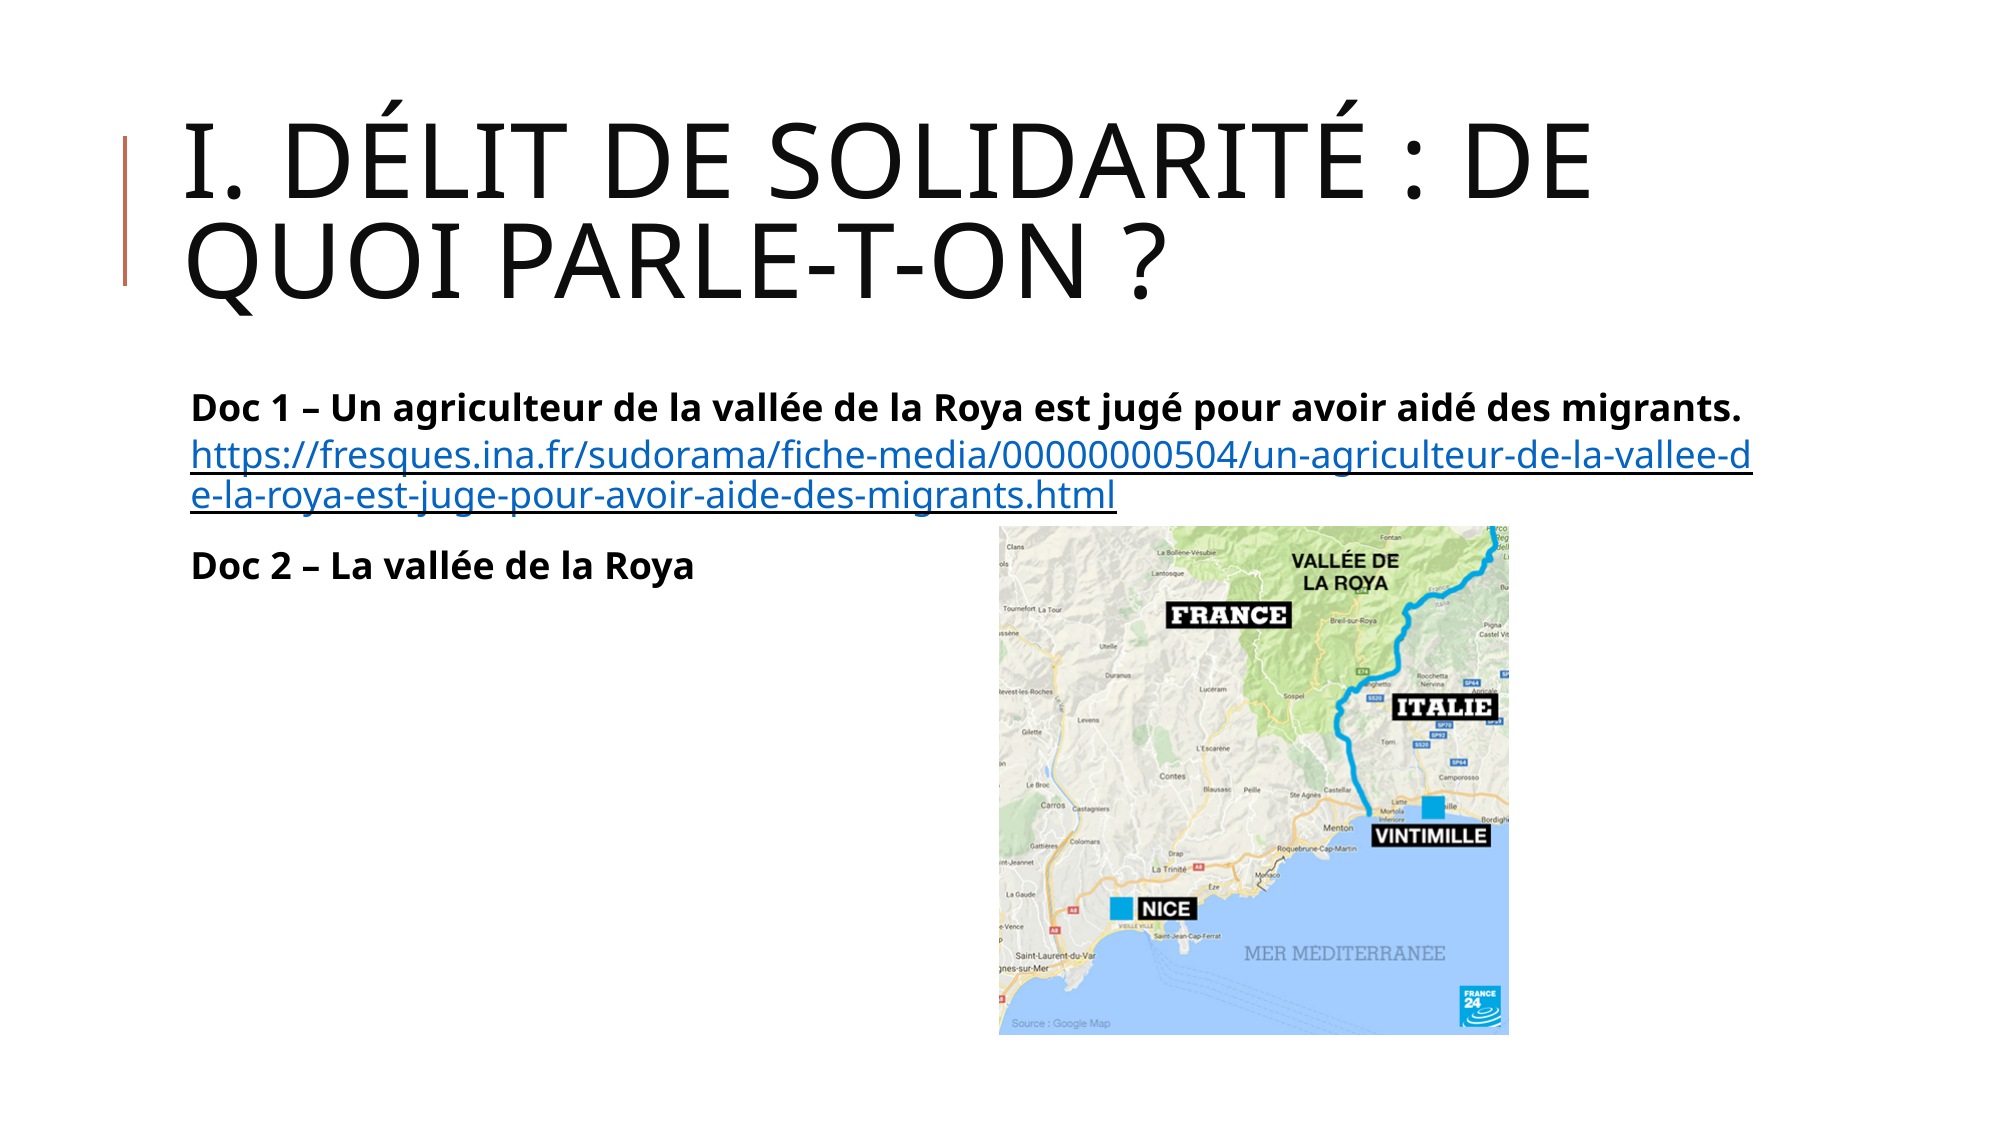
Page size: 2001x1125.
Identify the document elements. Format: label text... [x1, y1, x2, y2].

picture [999, 526, 1509, 1036]
title I. Délit de solidarité : De quoi parle-t-on ? [168, 96, 1763, 343]
list Doc 1 – Un agriculteur de la vallée de la Roya est jugé pour avoir aidé des migrants. https://fresques.ina.fr/sudorama/fiche-media/00000000504/un-agriculteur-de-la-vallee-de-la-roya-est-juge-pour-avoir-aide-des-migrants.html Doc 2 – La vallée de la Roya [168, 375, 1763, 1036]
